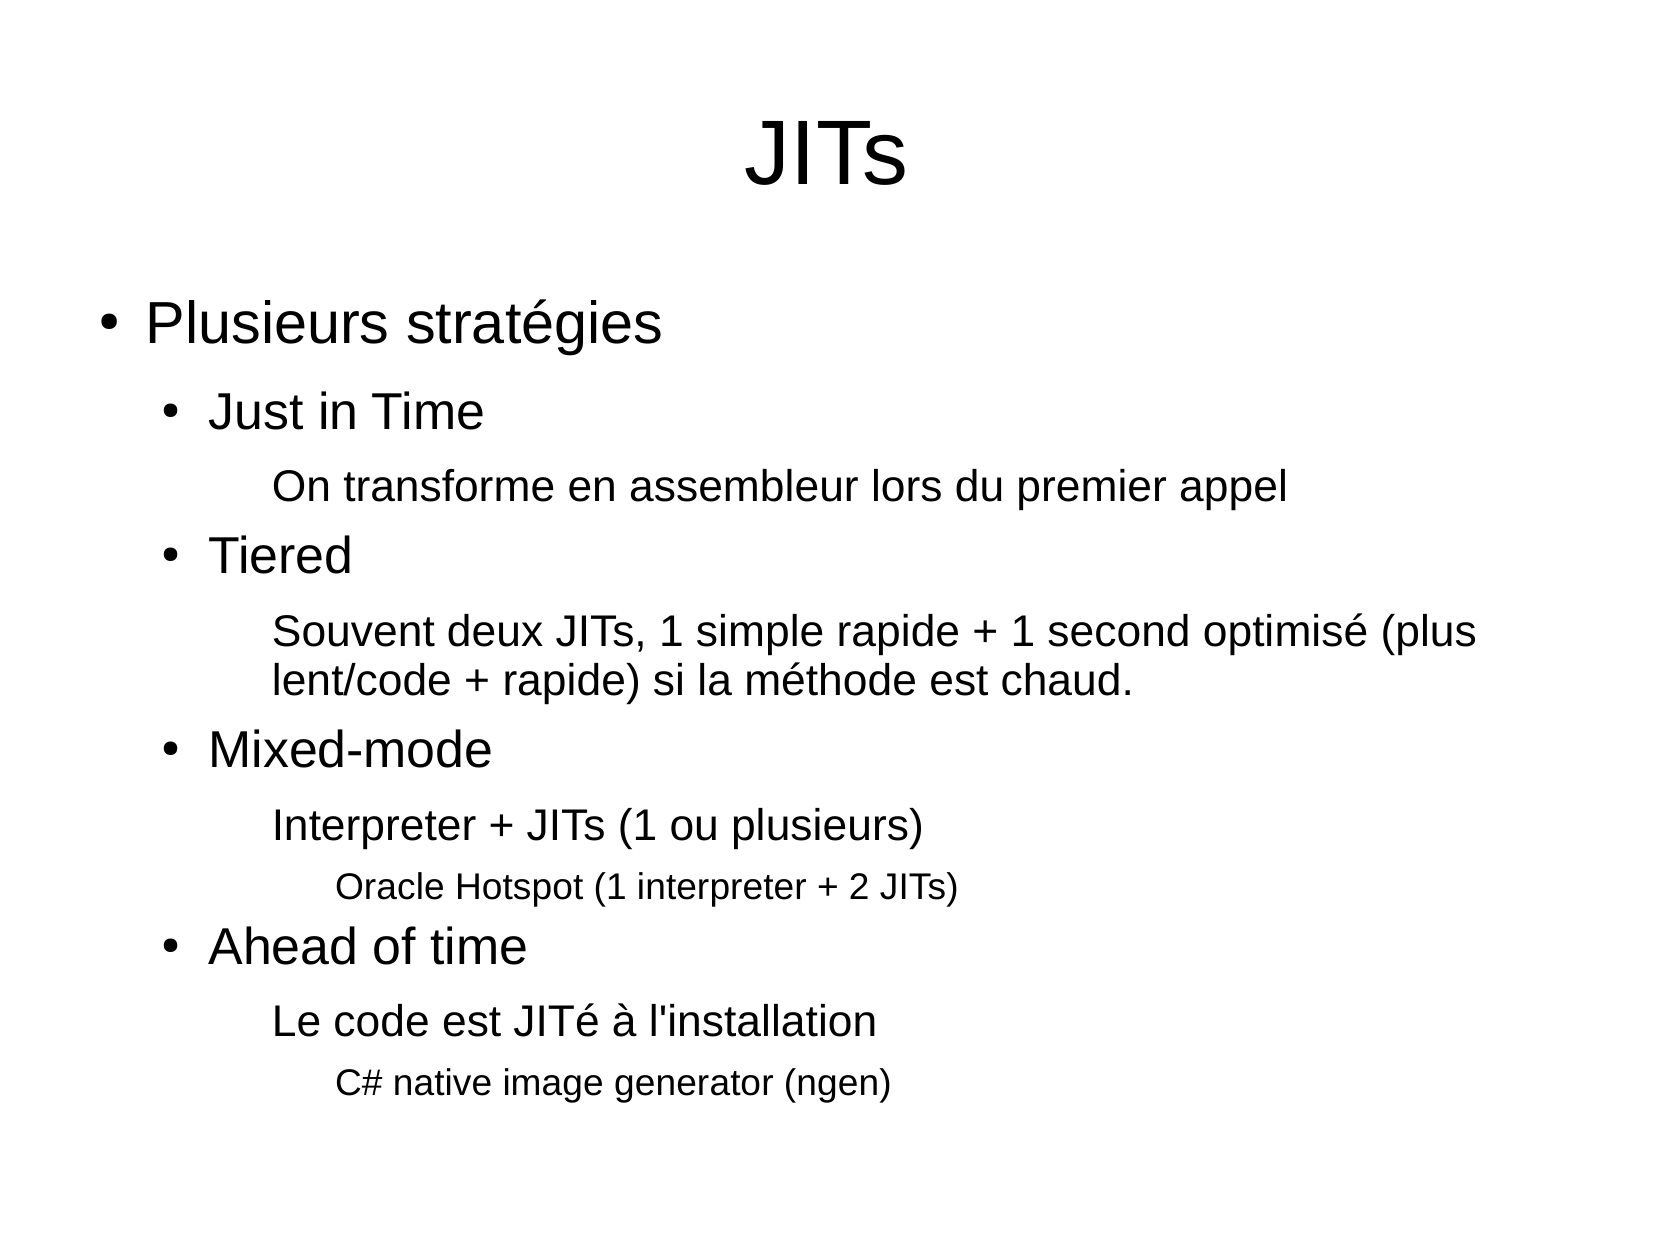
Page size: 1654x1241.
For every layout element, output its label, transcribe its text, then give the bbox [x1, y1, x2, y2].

list Plusieurs stratégies Just in Time On transforme en assembleur lors du premier appel Tiered Souvent deux JITs, 1 simple rapide + 1 second optimisé (plus lent/code + rapide) si la méthode est chaud. Mixed-mode Interpreter + JITs (1 ou plusieurs) Oracle Hotspot (1 interpreter + 2 JITs) Ahead of time Le code est JITé à l'installation C# native image generator (ngen) [82, 290, 1571, 1109]
title JITs [82, 49, 1571, 257]
